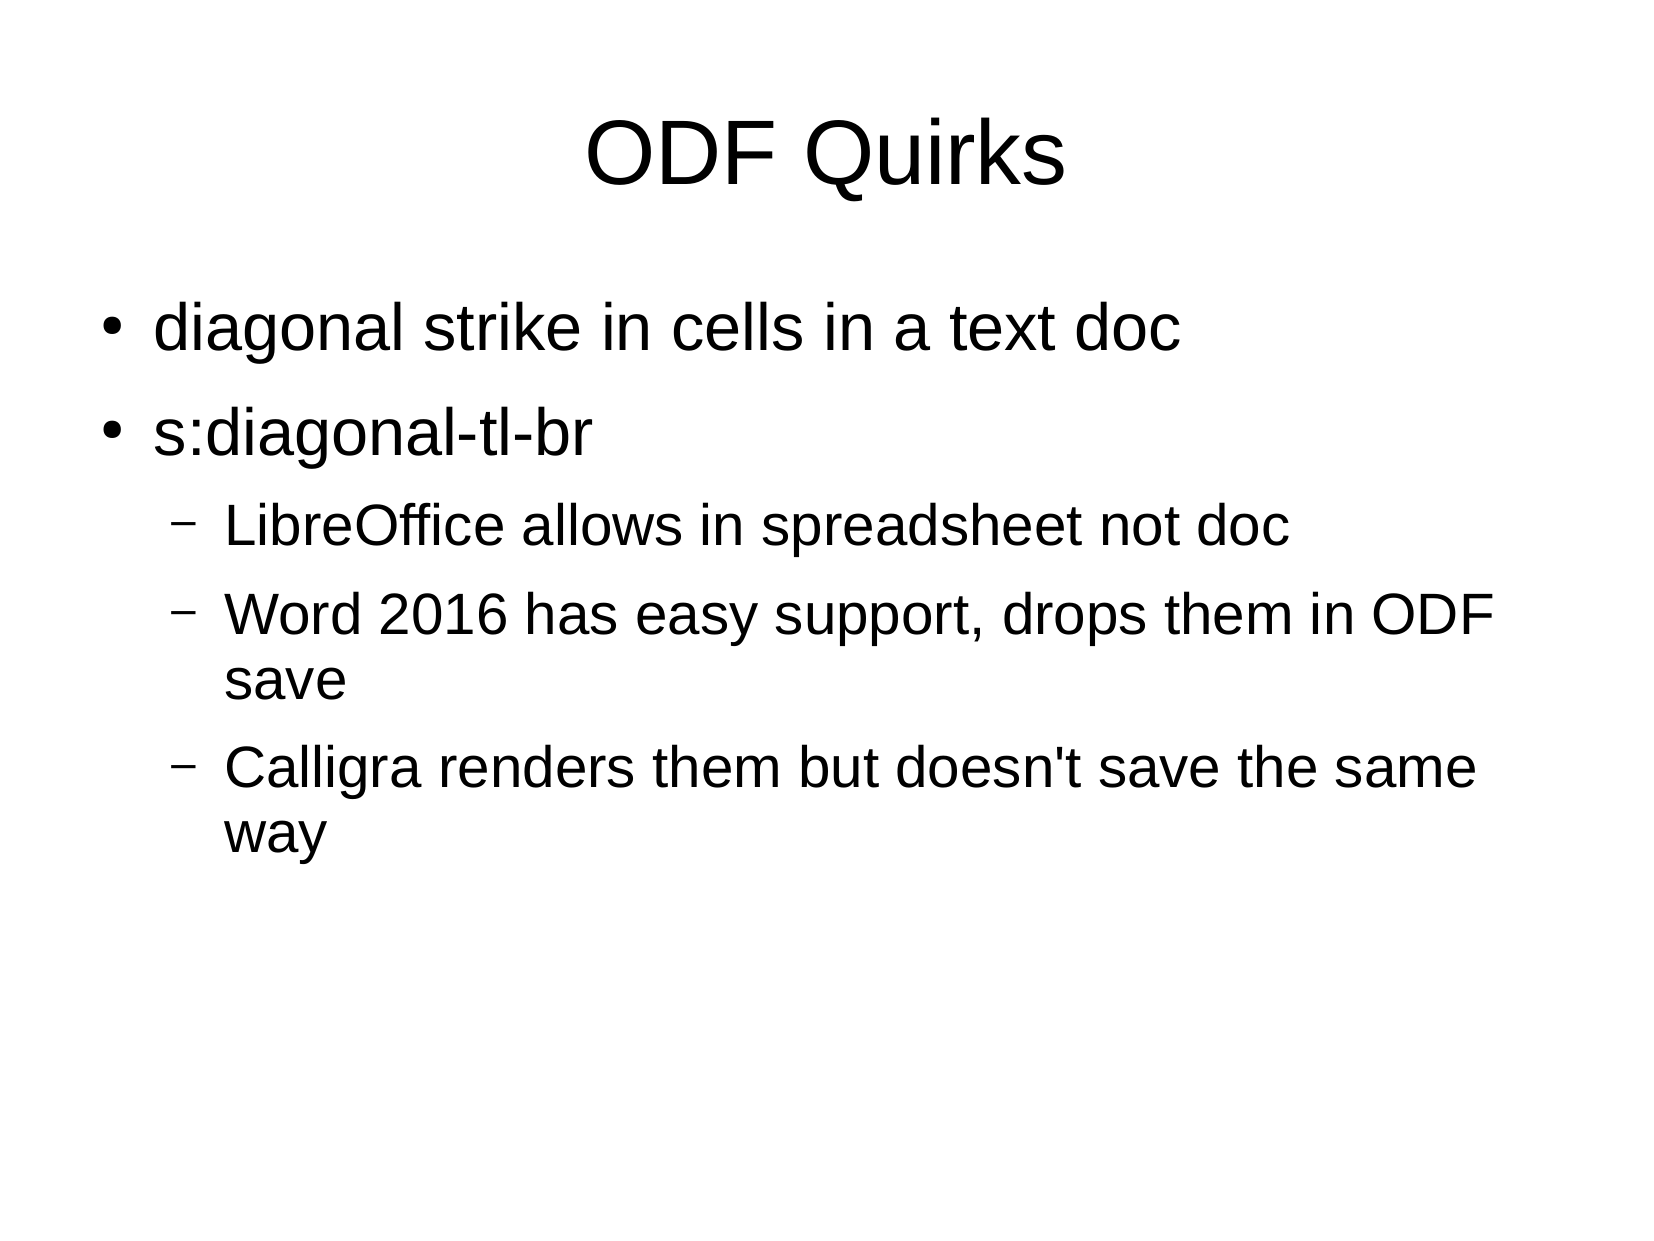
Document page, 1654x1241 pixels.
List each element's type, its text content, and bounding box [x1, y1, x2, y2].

title ODF Quirks [82, 49, 1571, 257]
list diagonal strike in cells in a text doc s:diagonal-tl-br LibreOffice allows in spreadsheet not doc Word 2016 has easy support, drops them in ODF save Calligra renders them but doesn't save the same way [82, 290, 1571, 1010]
